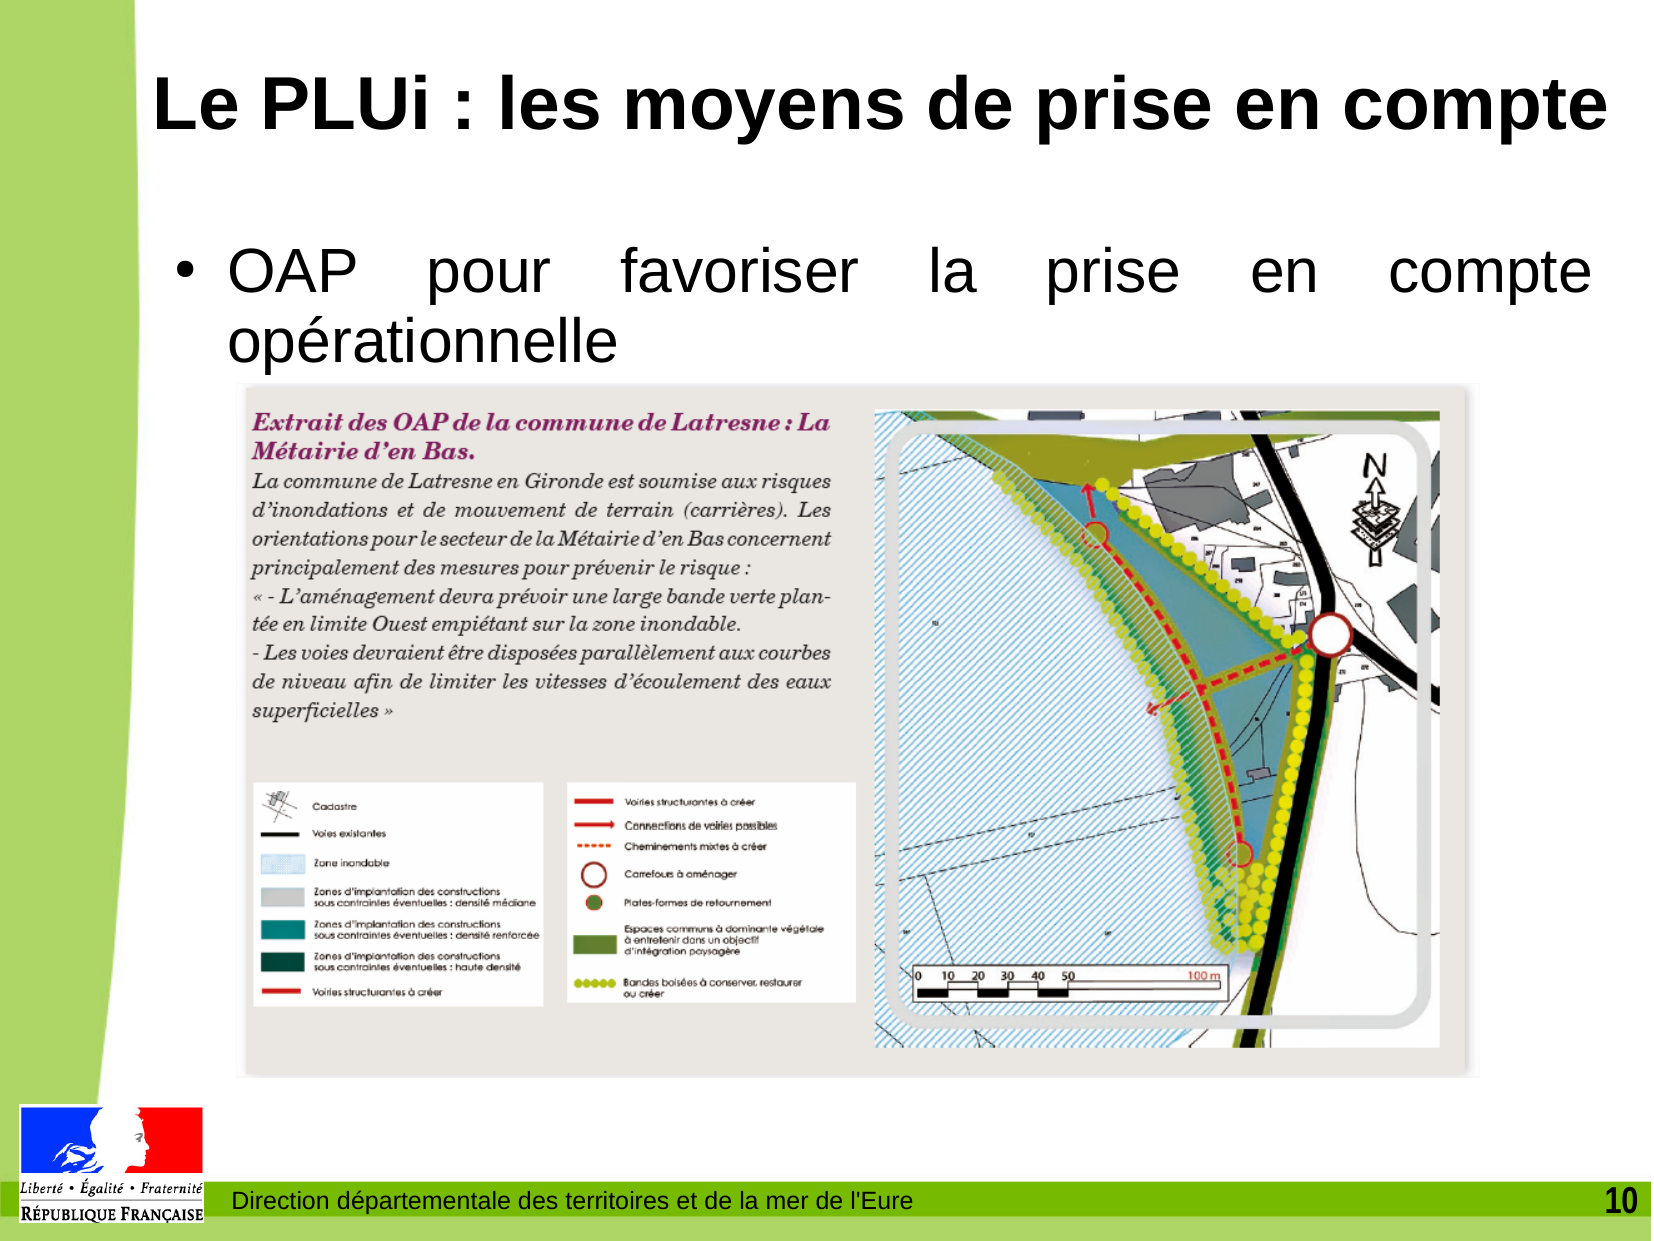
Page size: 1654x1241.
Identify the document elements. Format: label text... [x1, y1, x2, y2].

picture [0, 0, 1651, 1241]
title Le PLUi : les moyens de prise en compte [147, 0, 1616, 208]
list OAP pour favoriser la prise en compte opérationnelle [156, 236, 1595, 1177]
